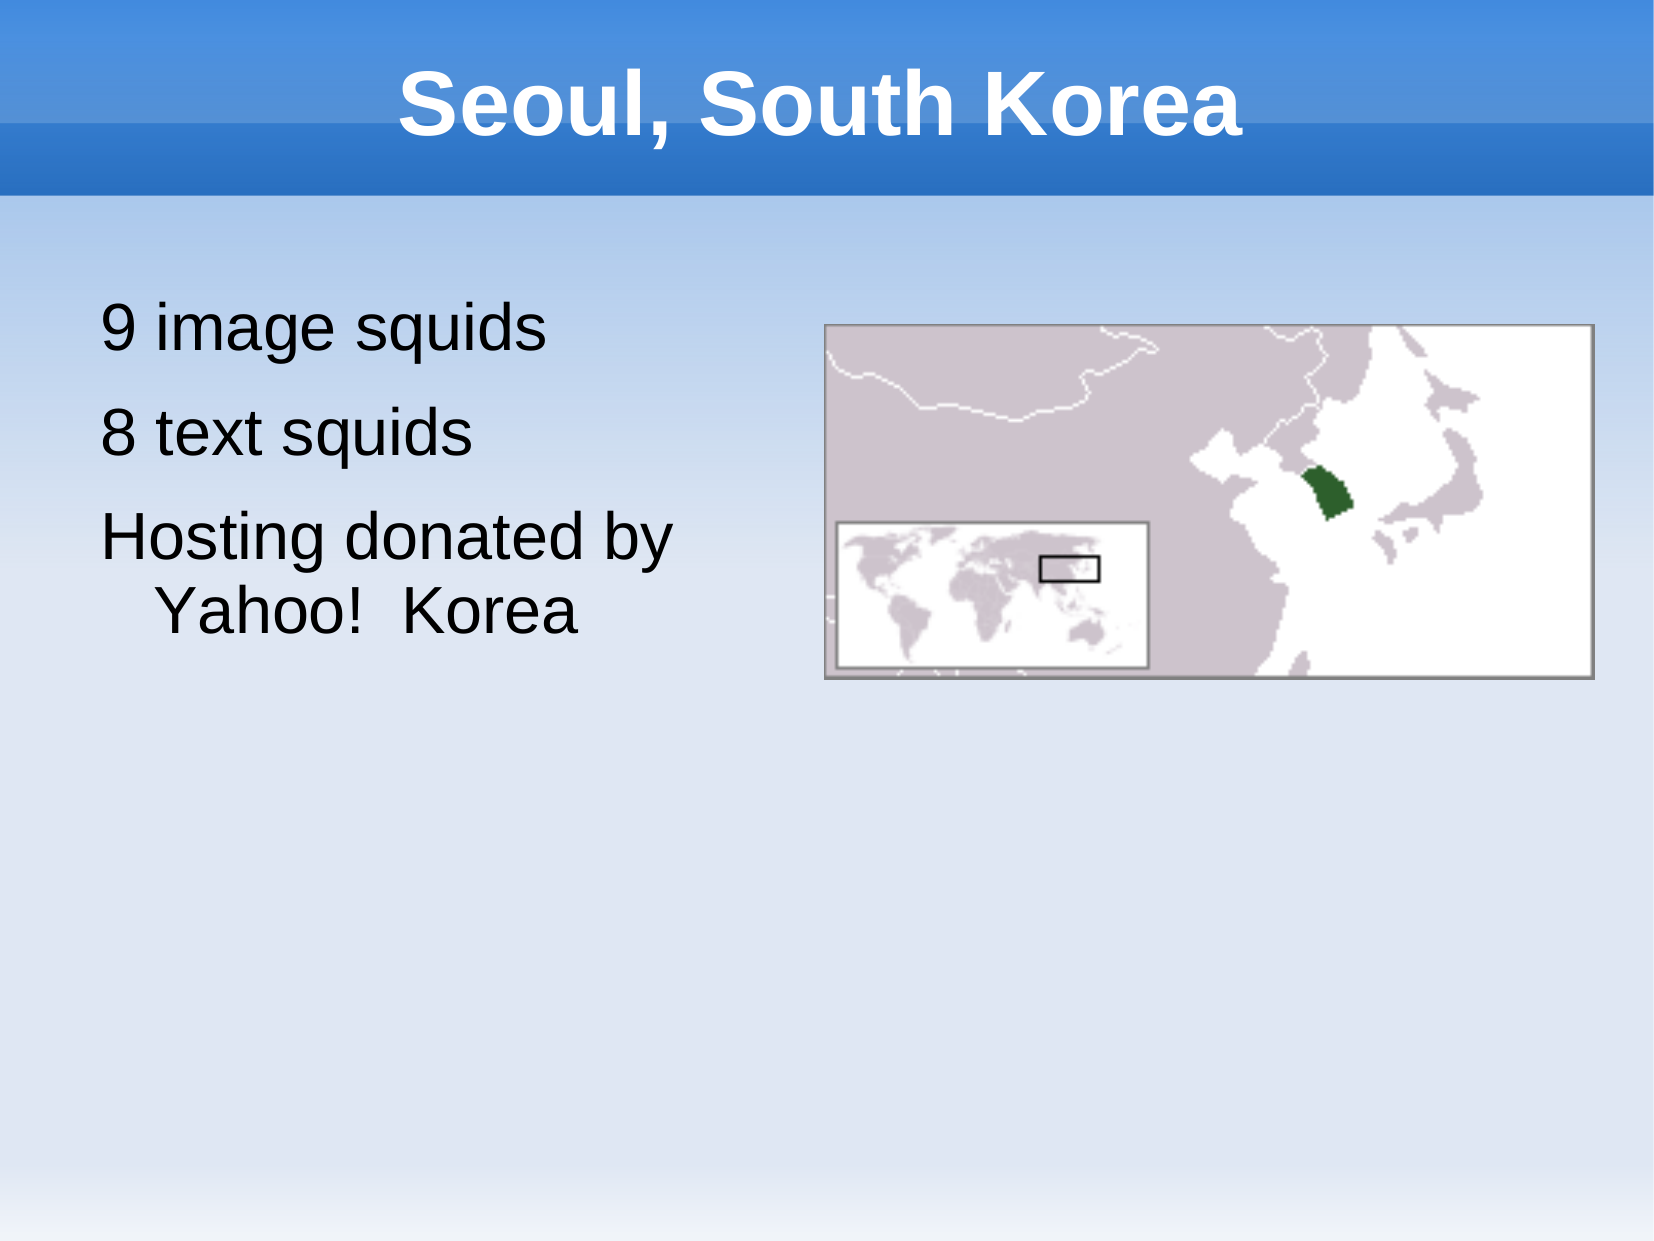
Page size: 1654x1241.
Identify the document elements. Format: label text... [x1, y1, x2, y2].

list 9 image squids 8 text squids Hosting donated by Yahoo! Korea [82, 290, 886, 1094]
picture [0, 0, 1654, 1241]
title Seoul, South Korea [76, 0, 1565, 208]
